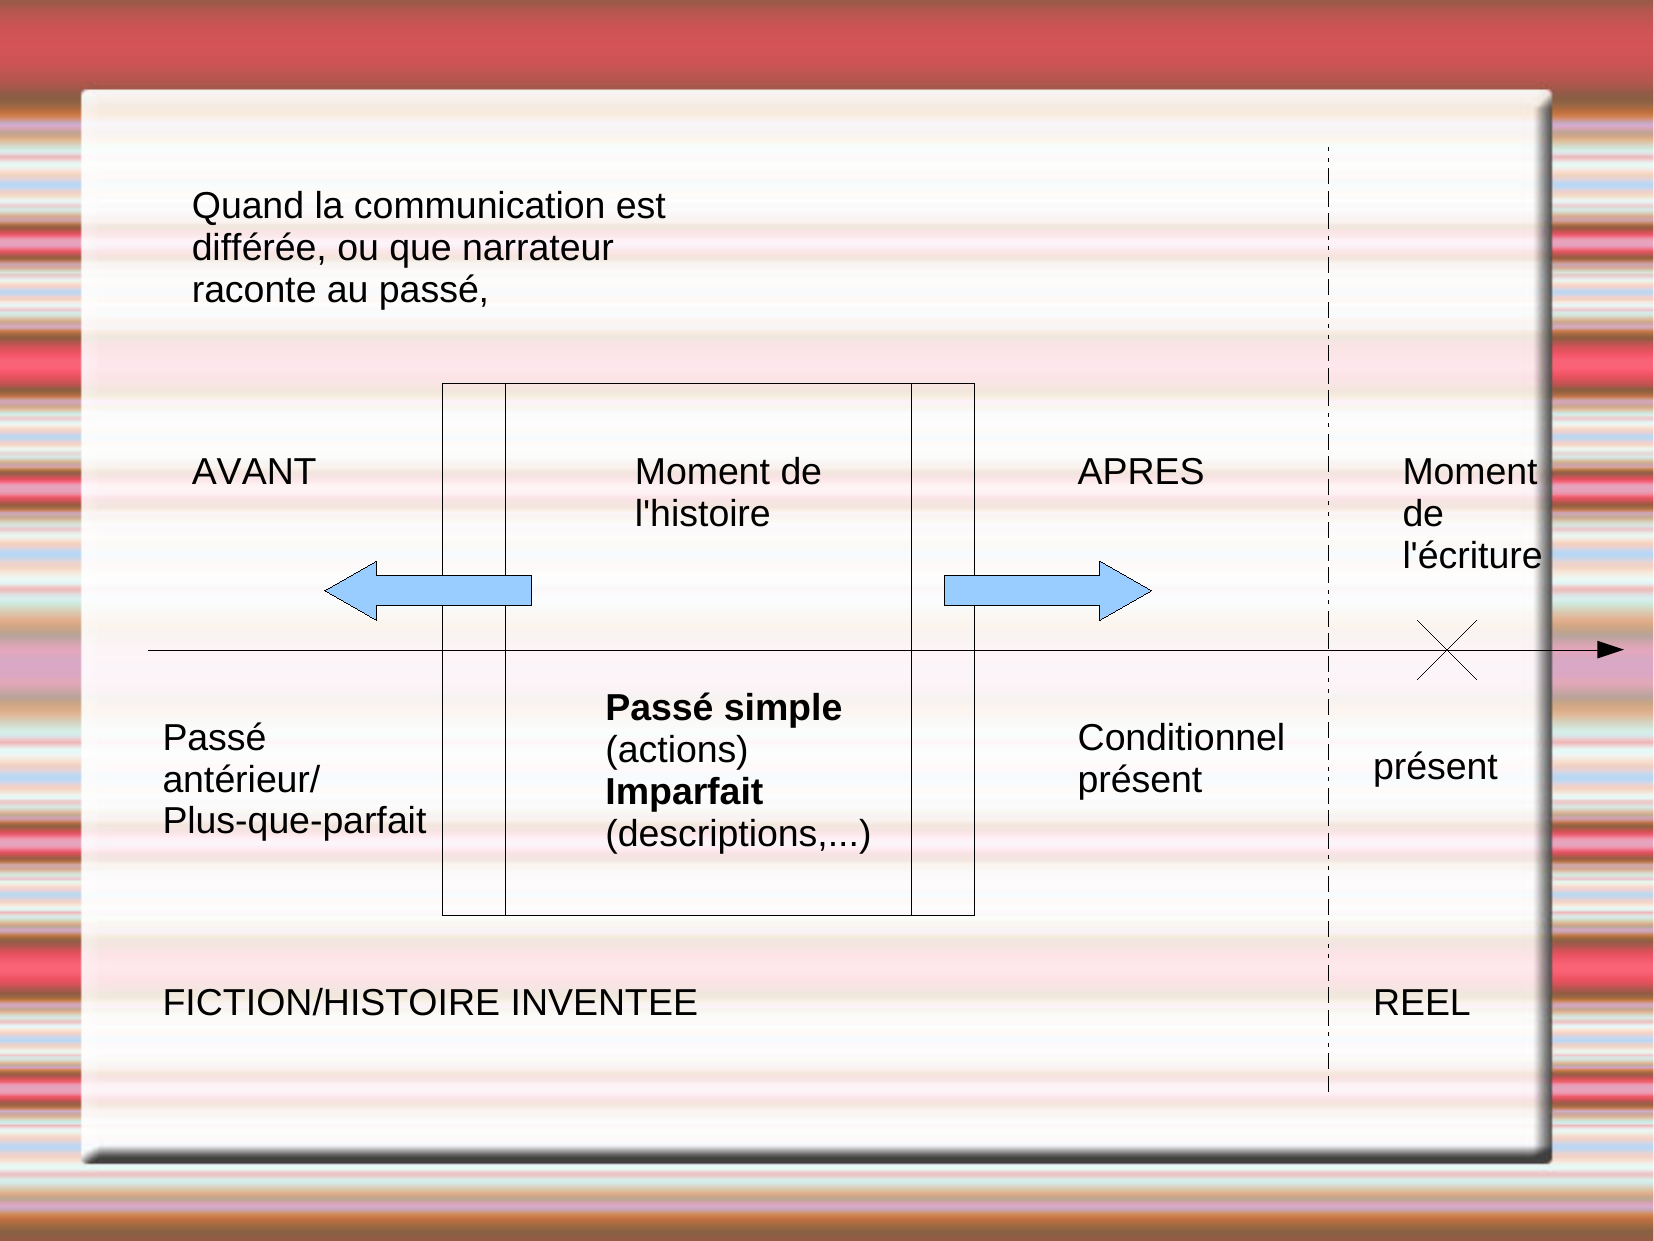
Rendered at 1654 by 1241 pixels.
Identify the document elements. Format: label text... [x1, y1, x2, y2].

text_box [1387, 354, 1595, 442]
text_box Moment de l'écriture [1387, 442, 1595, 584]
text_box Passé simple (actions) Imparfait (descriptions,...) [590, 679, 916, 865]
text_box Passé antérieur/ Plus-que-parfait [147, 708, 443, 850]
picture [0, 0, 1654, 1241]
text_box APRES [1062, 442, 1359, 500]
text_box AVANT [177, 442, 414, 500]
text_box FICTION/HISTOIRE INVENTEE [147, 974, 1211, 1032]
text_box Conditionnel présent [1062, 708, 1359, 808]
text_box Moment de l'histoire [620, 442, 916, 542]
text_box REEL [1358, 974, 1536, 1032]
text_box Quand la communication est différée, ou que narrateur raconte au passé, [177, 177, 709, 319]
text_box [324, 561, 532, 621]
text_box présent [1358, 738, 1536, 796]
text_box [944, 561, 1152, 621]
